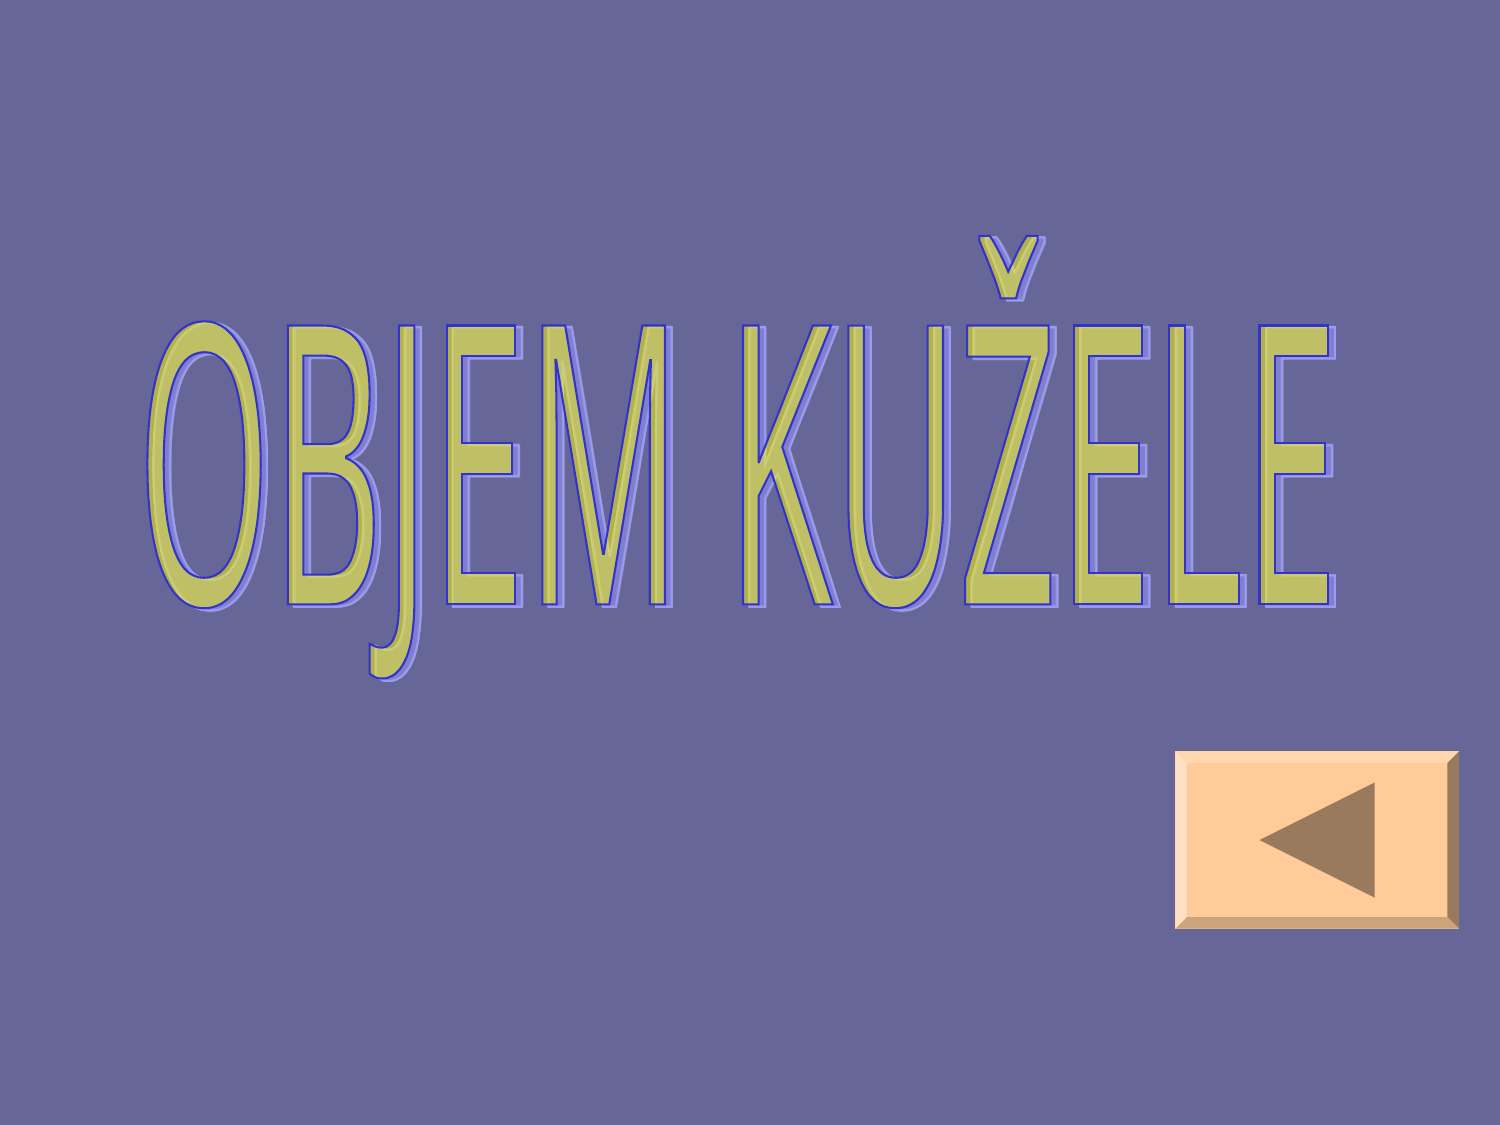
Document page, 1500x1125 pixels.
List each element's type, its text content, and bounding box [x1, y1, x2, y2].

text_box OBJEM KUŽELE [979, 235, 1038, 299]
text_box OBJEM KUŽELE [446, 325, 516, 605]
text_box OBJEM KUŽELE [743, 325, 833, 605]
text_box OBJEM KUŽELE [542, 325, 666, 605]
text_box [1176, 751, 1459, 929]
text_box OBJEM KUŽELE [287, 325, 374, 605]
text_box OBJEM KUŽELE [848, 325, 943, 609]
text_box OBJEM KUŽELE [965, 325, 1051, 605]
text_box OBJEM KUŽELE [147, 321, 261, 609]
text_box OBJEM KUŽELE [369, 325, 415, 679]
text_box OBJEM KUŽELE [1169, 325, 1239, 605]
text_box OBJEM KUŽELE [1073, 325, 1143, 605]
text_box OBJEM KUŽELE [1259, 325, 1329, 605]
